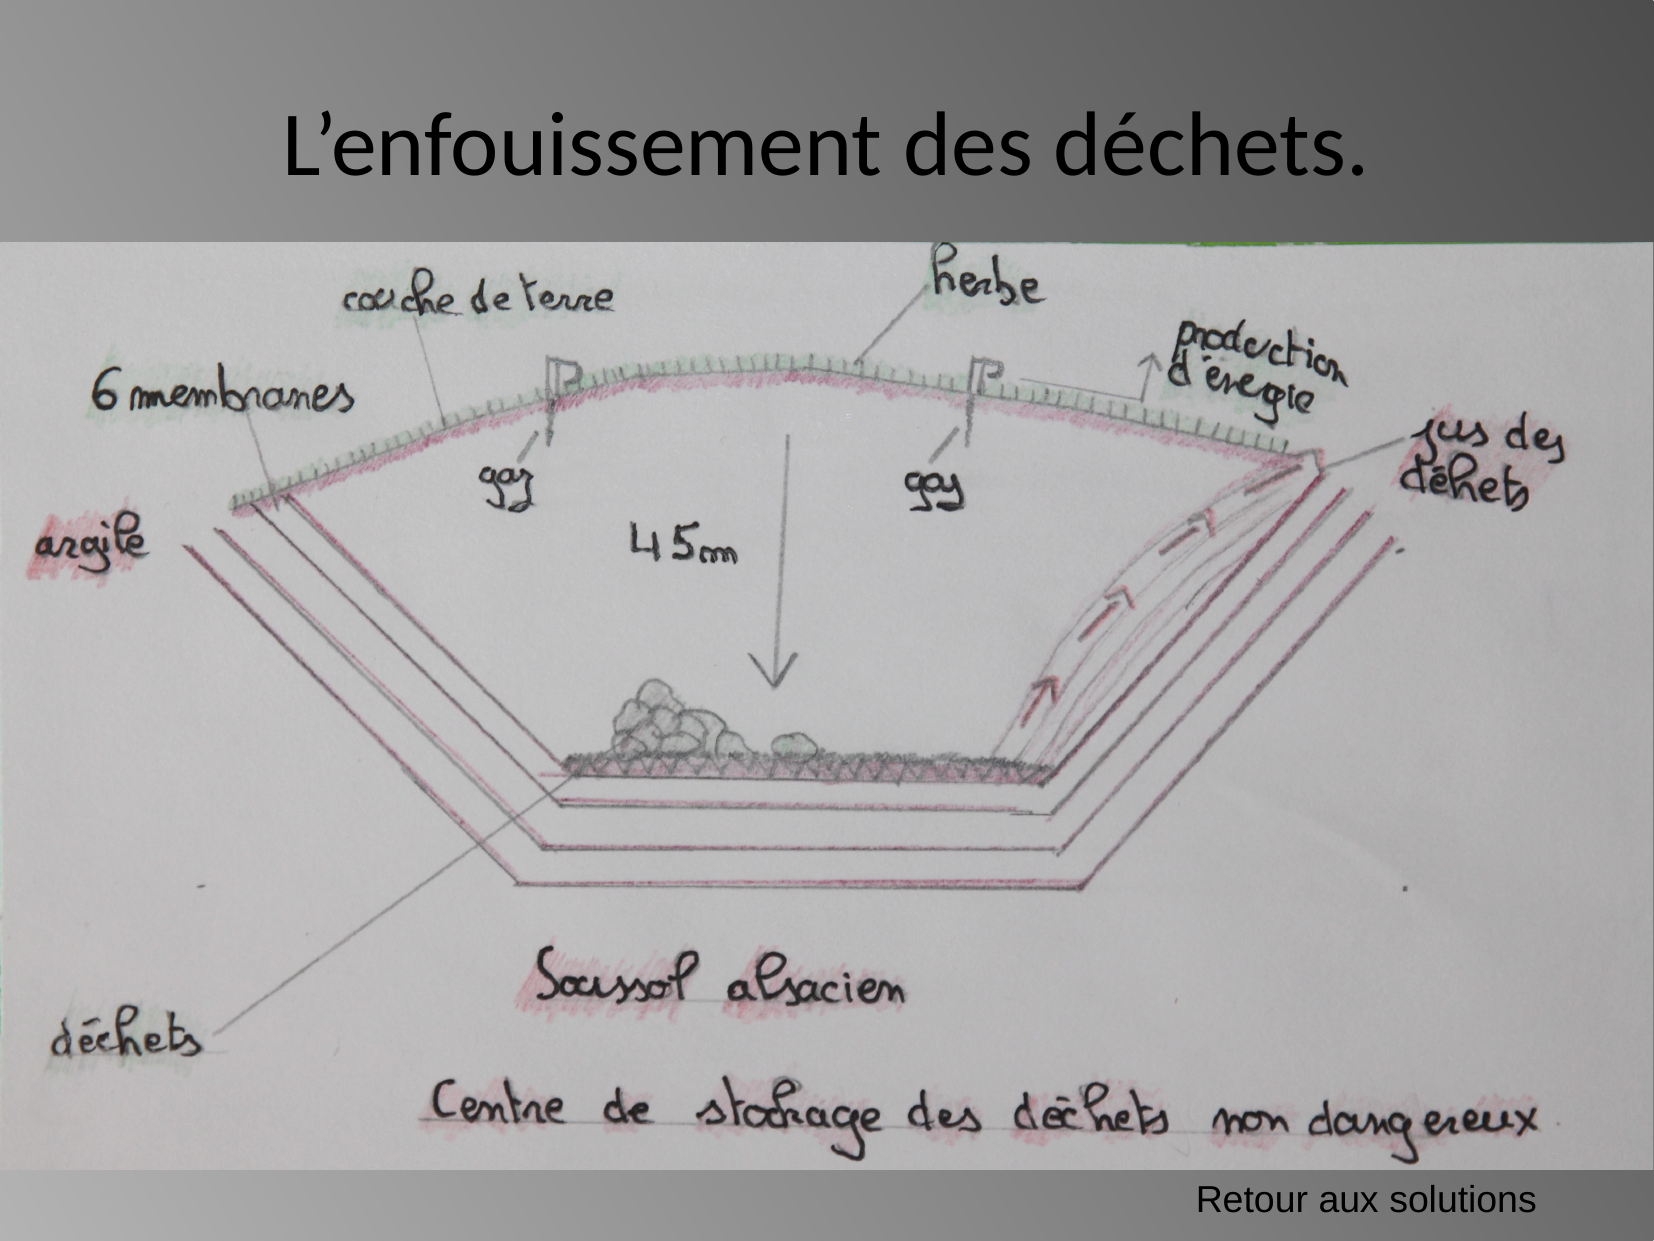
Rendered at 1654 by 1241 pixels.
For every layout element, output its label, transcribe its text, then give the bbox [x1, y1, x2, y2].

title L’enfouissement des déchets. [82, 49, 1571, 242]
text_box Retour aux solutions [1181, 1171, 1619, 1229]
picture [0, 242, 1654, 1170]
